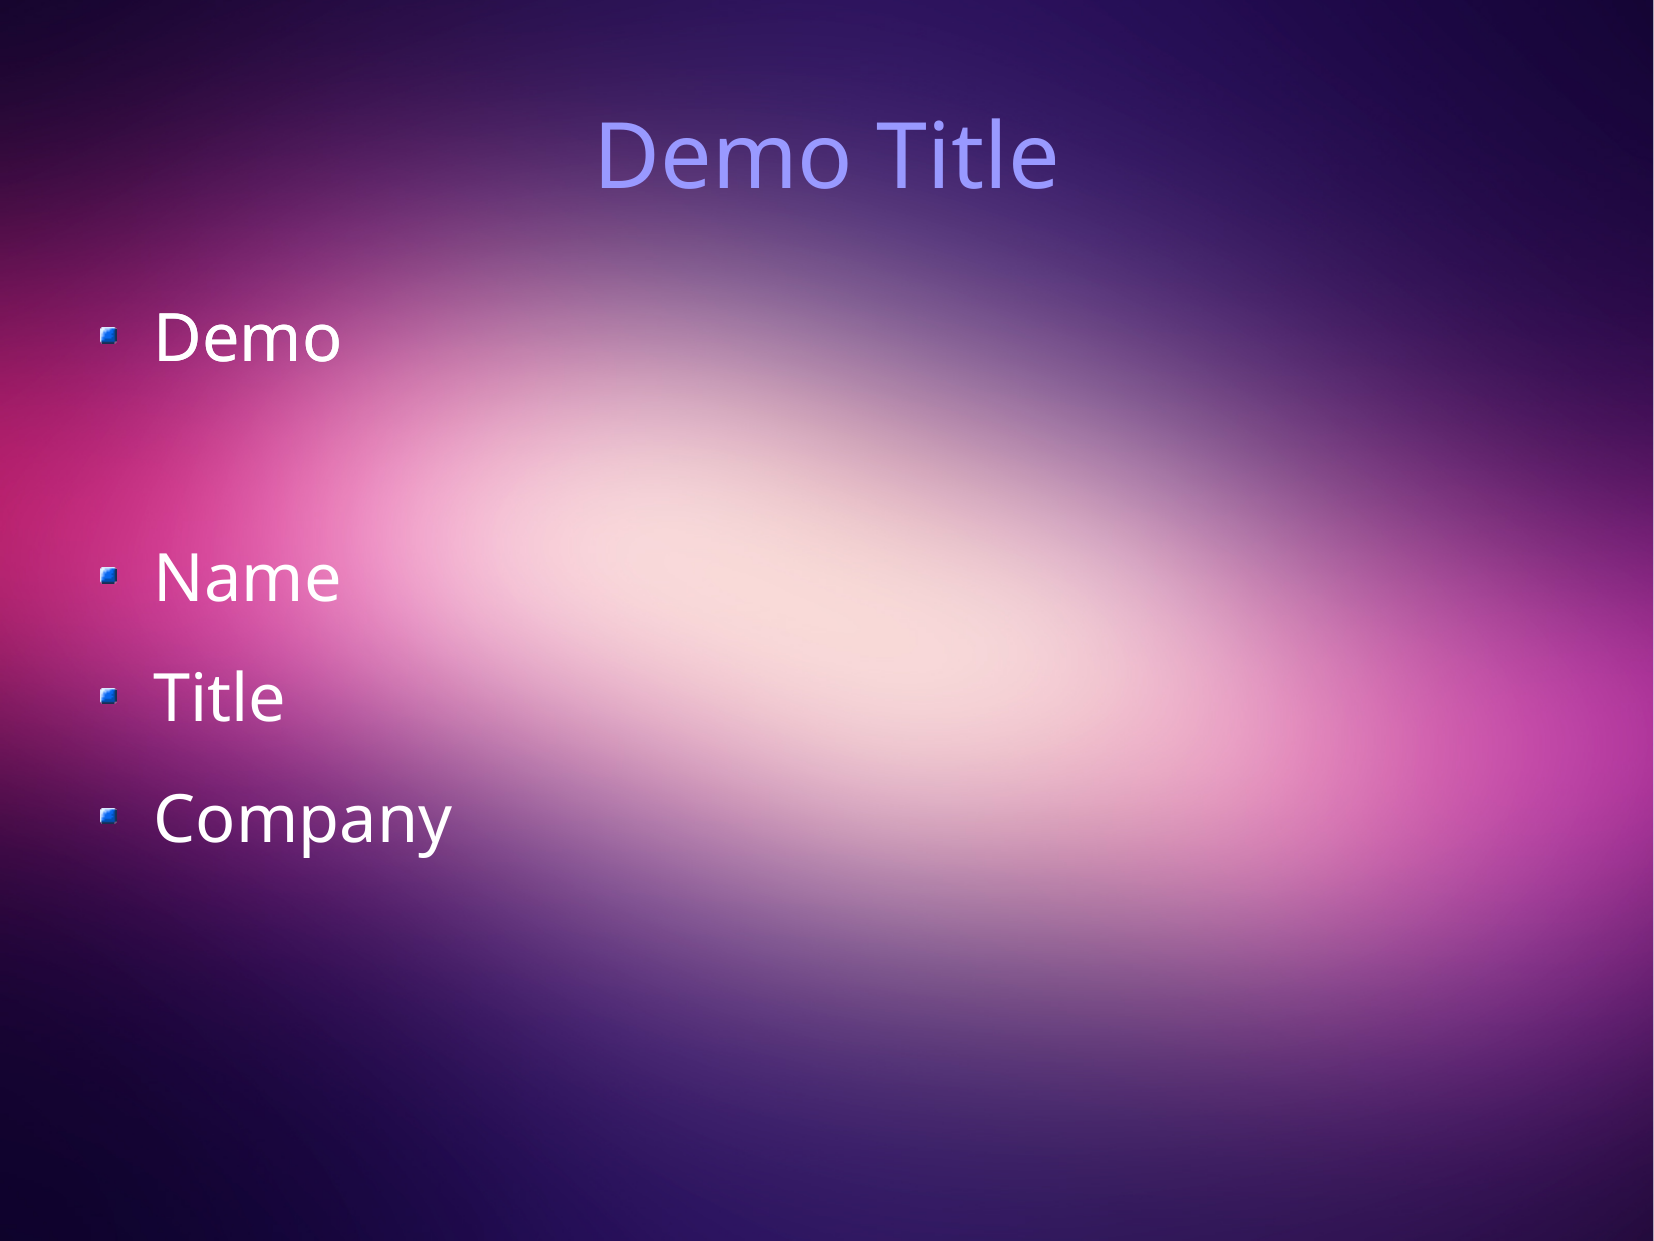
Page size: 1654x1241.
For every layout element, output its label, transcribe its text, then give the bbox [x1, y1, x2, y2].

title Demo Title [82, 49, 1571, 257]
picture [0, 0, 1654, 1241]
list Demo Name Title Company [82, 290, 1571, 794]
